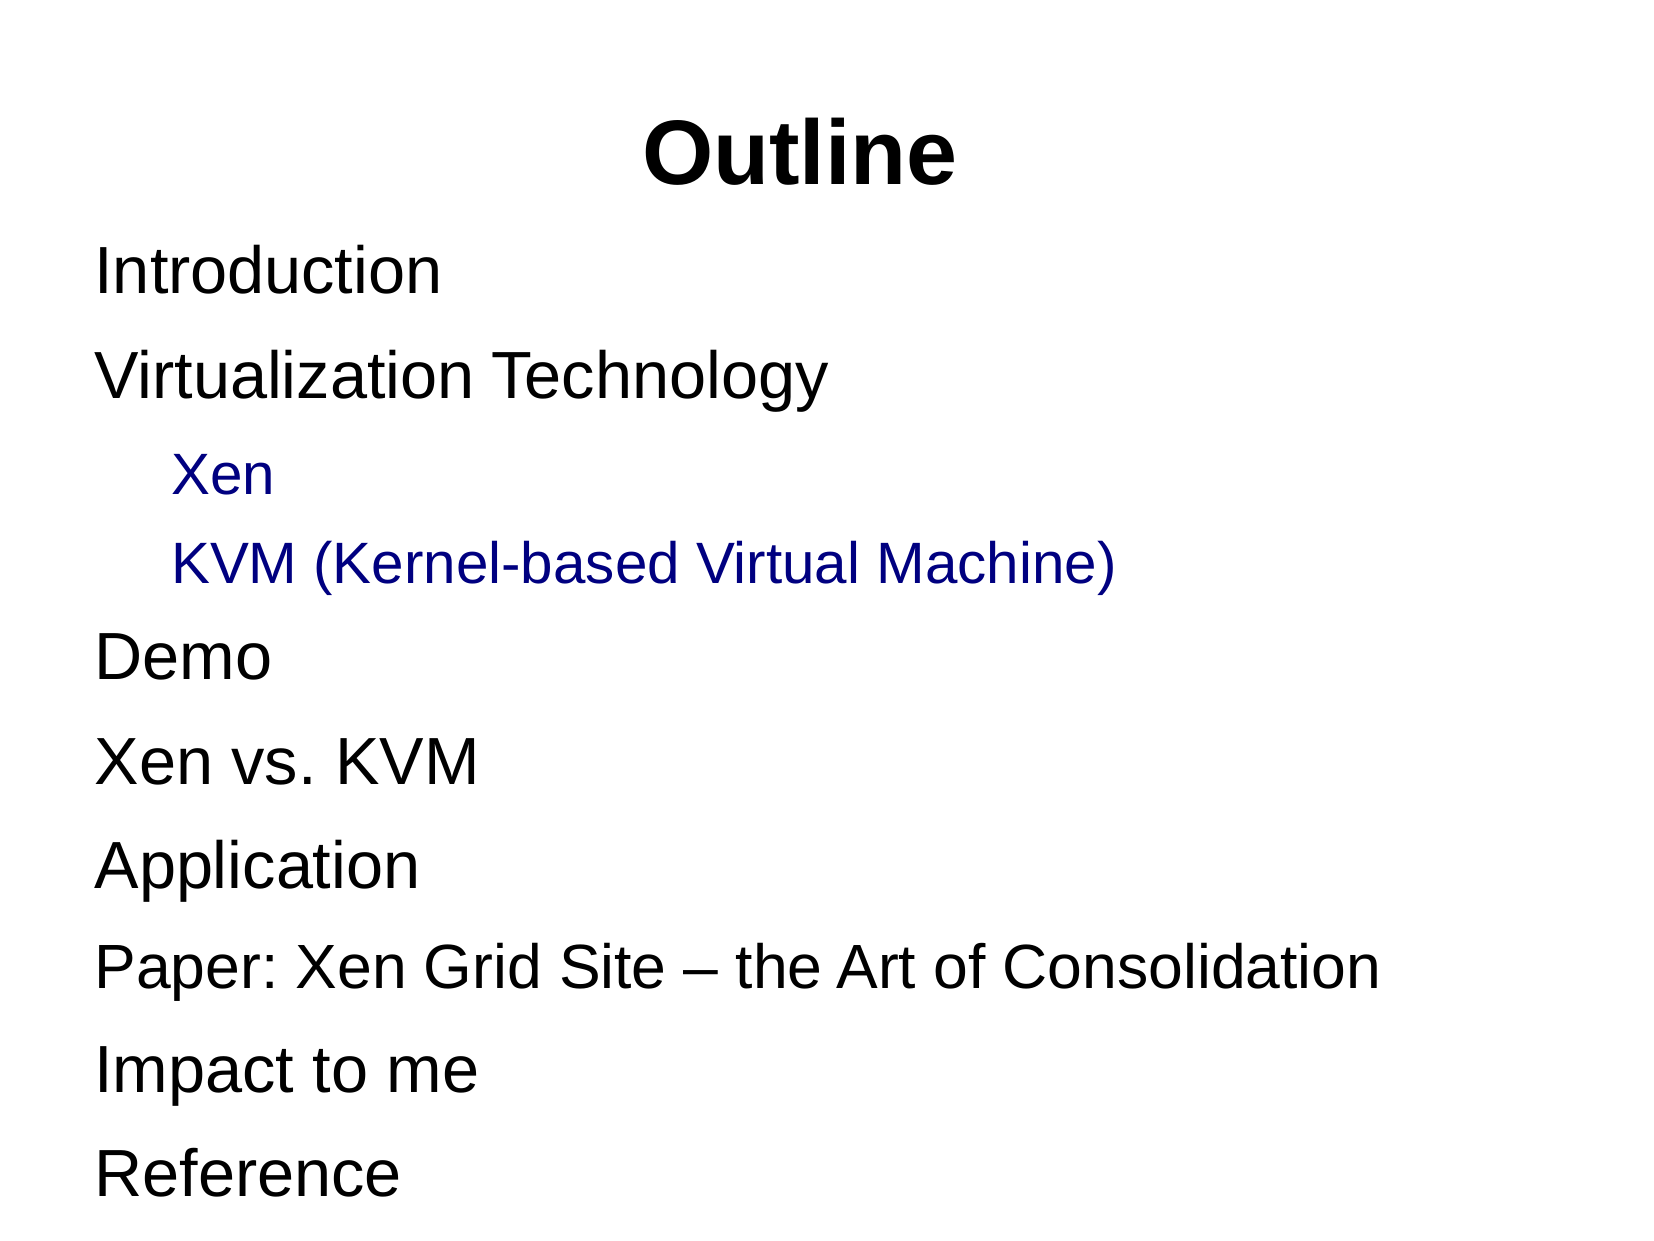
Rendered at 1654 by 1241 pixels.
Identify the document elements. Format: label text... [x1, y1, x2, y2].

title Outline [82, 49, 1571, 257]
list Introduction Virtualization Technology Xen KVM (Kernel-based Virtual Machine) Demo Xen vs. KVM Application Paper: Xen Grid Site – the Art of Consolidation Impact to me Reference [76, 233, 1565, 1211]
